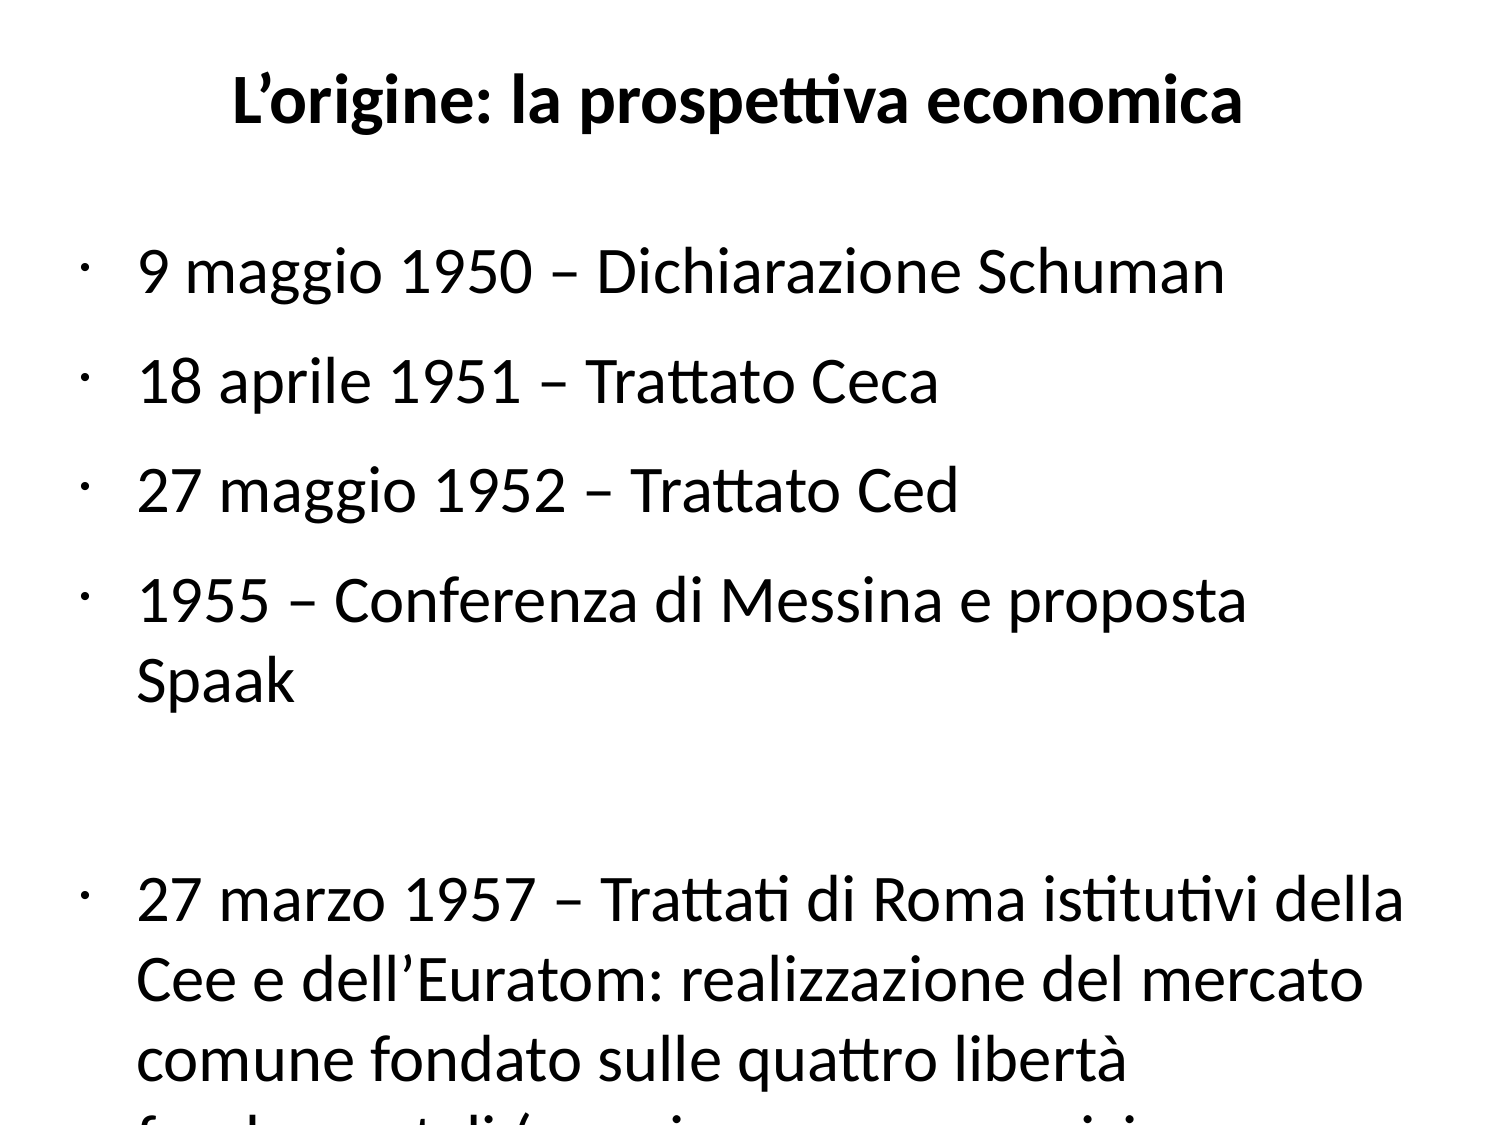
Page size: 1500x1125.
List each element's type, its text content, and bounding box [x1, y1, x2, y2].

title L’origine: la prospettiva economica [53, 45, 1425, 197]
list 9 maggio 1950 – Dichiarazione Schuman 18 aprile 1951 – Trattato Ceca 27 maggio 1952 – Trattato Ced 1955 – Conferenza di Messina e proposta Spaak 27 marzo 1957 – Trattati di Roma istitutivi della Cee e dell’Euratom: realizzazione del mercato comune fondato sulle quattro libertà fondamentali (merci, persone, servizi e capitali) 1973 – primo allargamento con UK, IR, DK 2014 – 28 Stati membri [64, 219, 1425, 1035]
